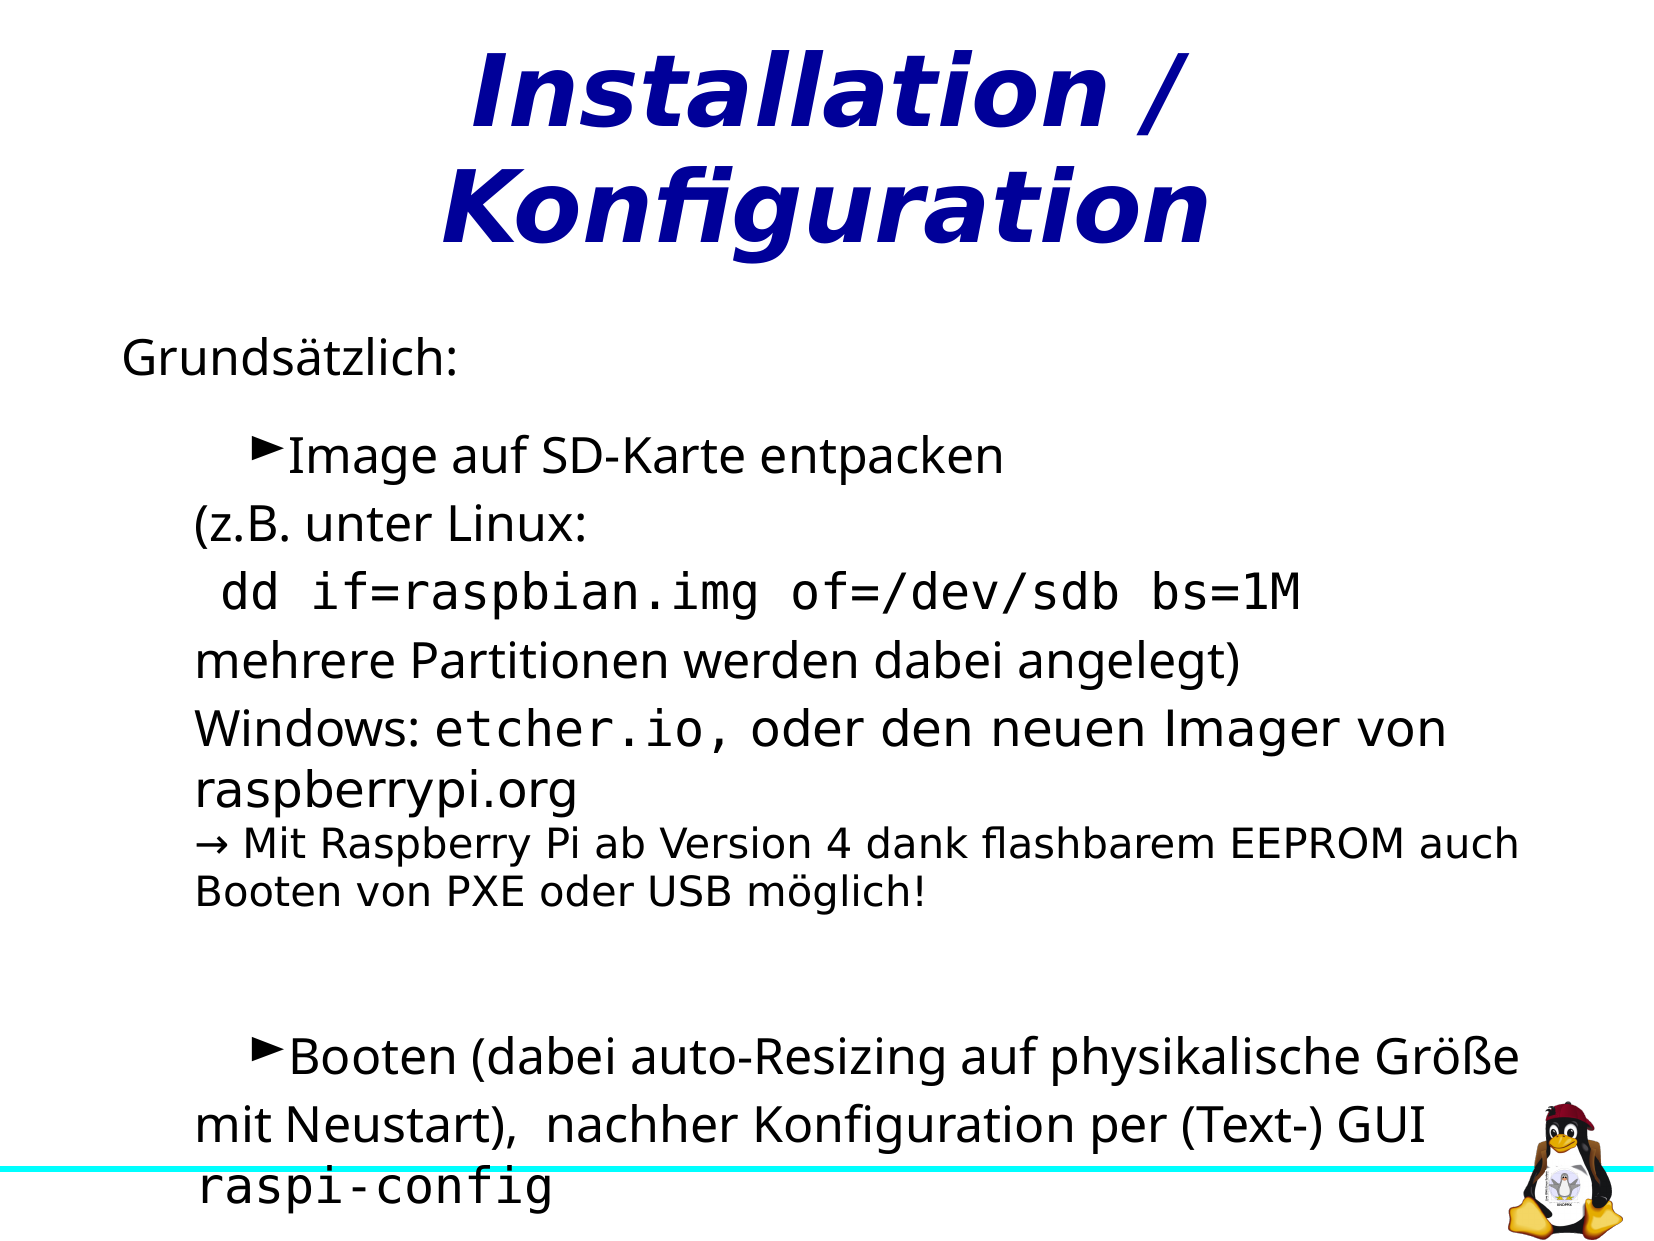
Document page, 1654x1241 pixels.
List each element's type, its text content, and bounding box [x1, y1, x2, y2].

list Grundsätzlich: Image auf SD-Karte entpacken (z.B. unter Linux: dd if=raspbian.img of=/dev/sdb bs=1M mehrere Partitionen werden dabei angelegt) Windows: etcher.io, oder den neuen Imager von raspberrypi.org → Mit Raspberry Pi ab Version 4 dank flashbarem EEPROM auch Booten von PXE oder USB möglich! Booten (dabei auto-Resizing auf physikalische Größe mit Neustart), nachher Konfiguration per (Text-) GUI raspi-config Neue Pakete installieren (Plugins bei XBMC oder Pakete bei Raspbian) [121, 322, 1561, 1215]
title Installation / Konfiguration [121, 33, 1534, 267]
picture [1505, 1100, 1625, 1241]
